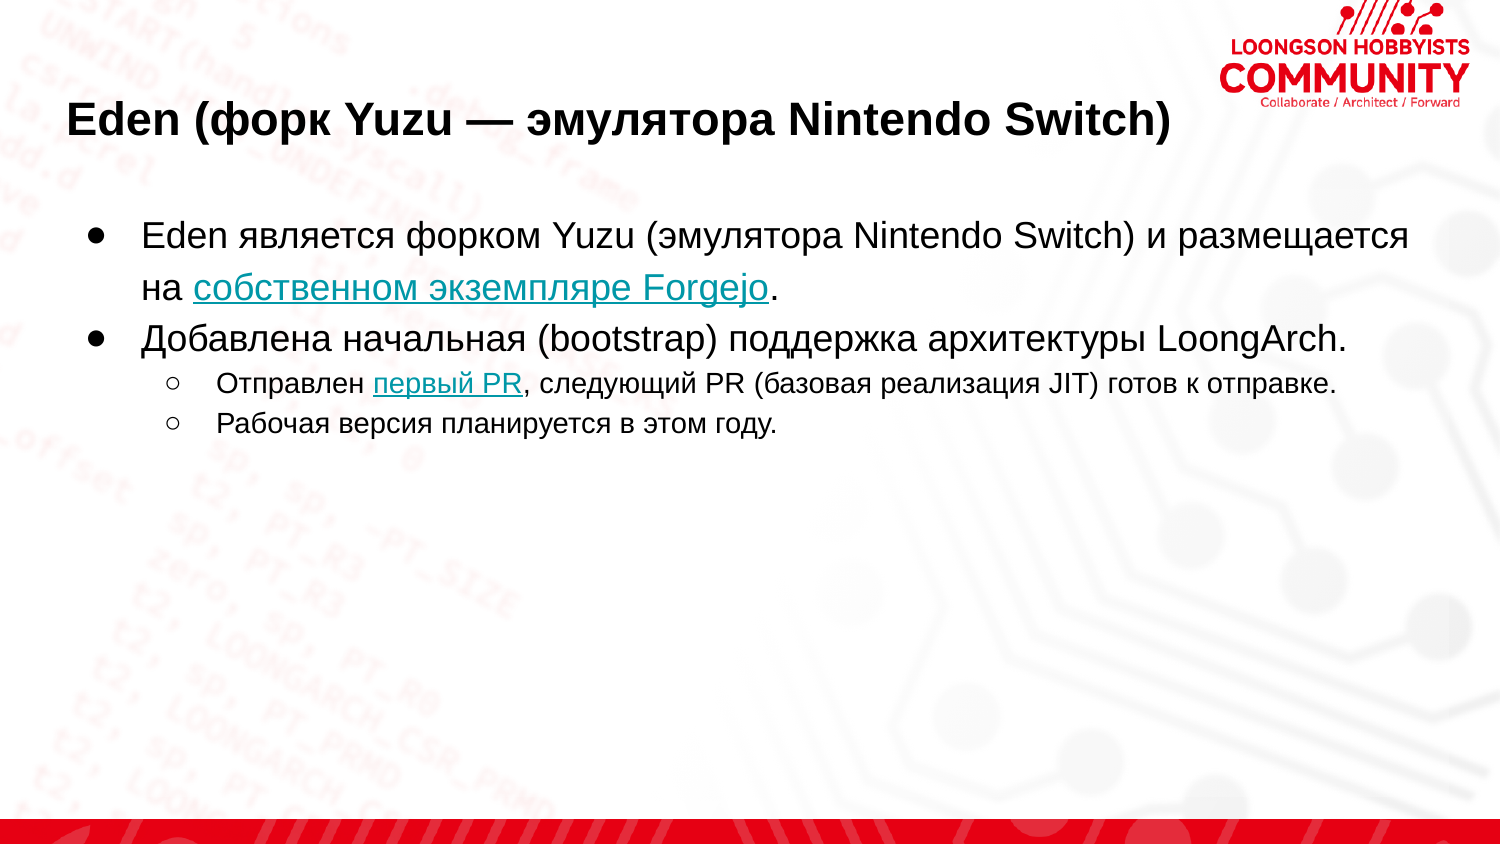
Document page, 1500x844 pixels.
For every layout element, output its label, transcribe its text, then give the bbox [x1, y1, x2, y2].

picture [0, 0, 1500, 844]
list Eden является форком Yuzu (эмулятора Nintendo Switch) и размещается на собственном экземпляре Forgejo. Добавлена начальная (bootstrap) поддержка архитектуры LoongArch. Отправлен первый PR, следующий PR (базовая реализация JIT) готов к отправке. Рабочая версия планируется в этом году. [51, 189, 1449, 797]
title Eden (форк Yuzu — эмулятора Nintendo Switch) [51, 72, 1449, 167]
